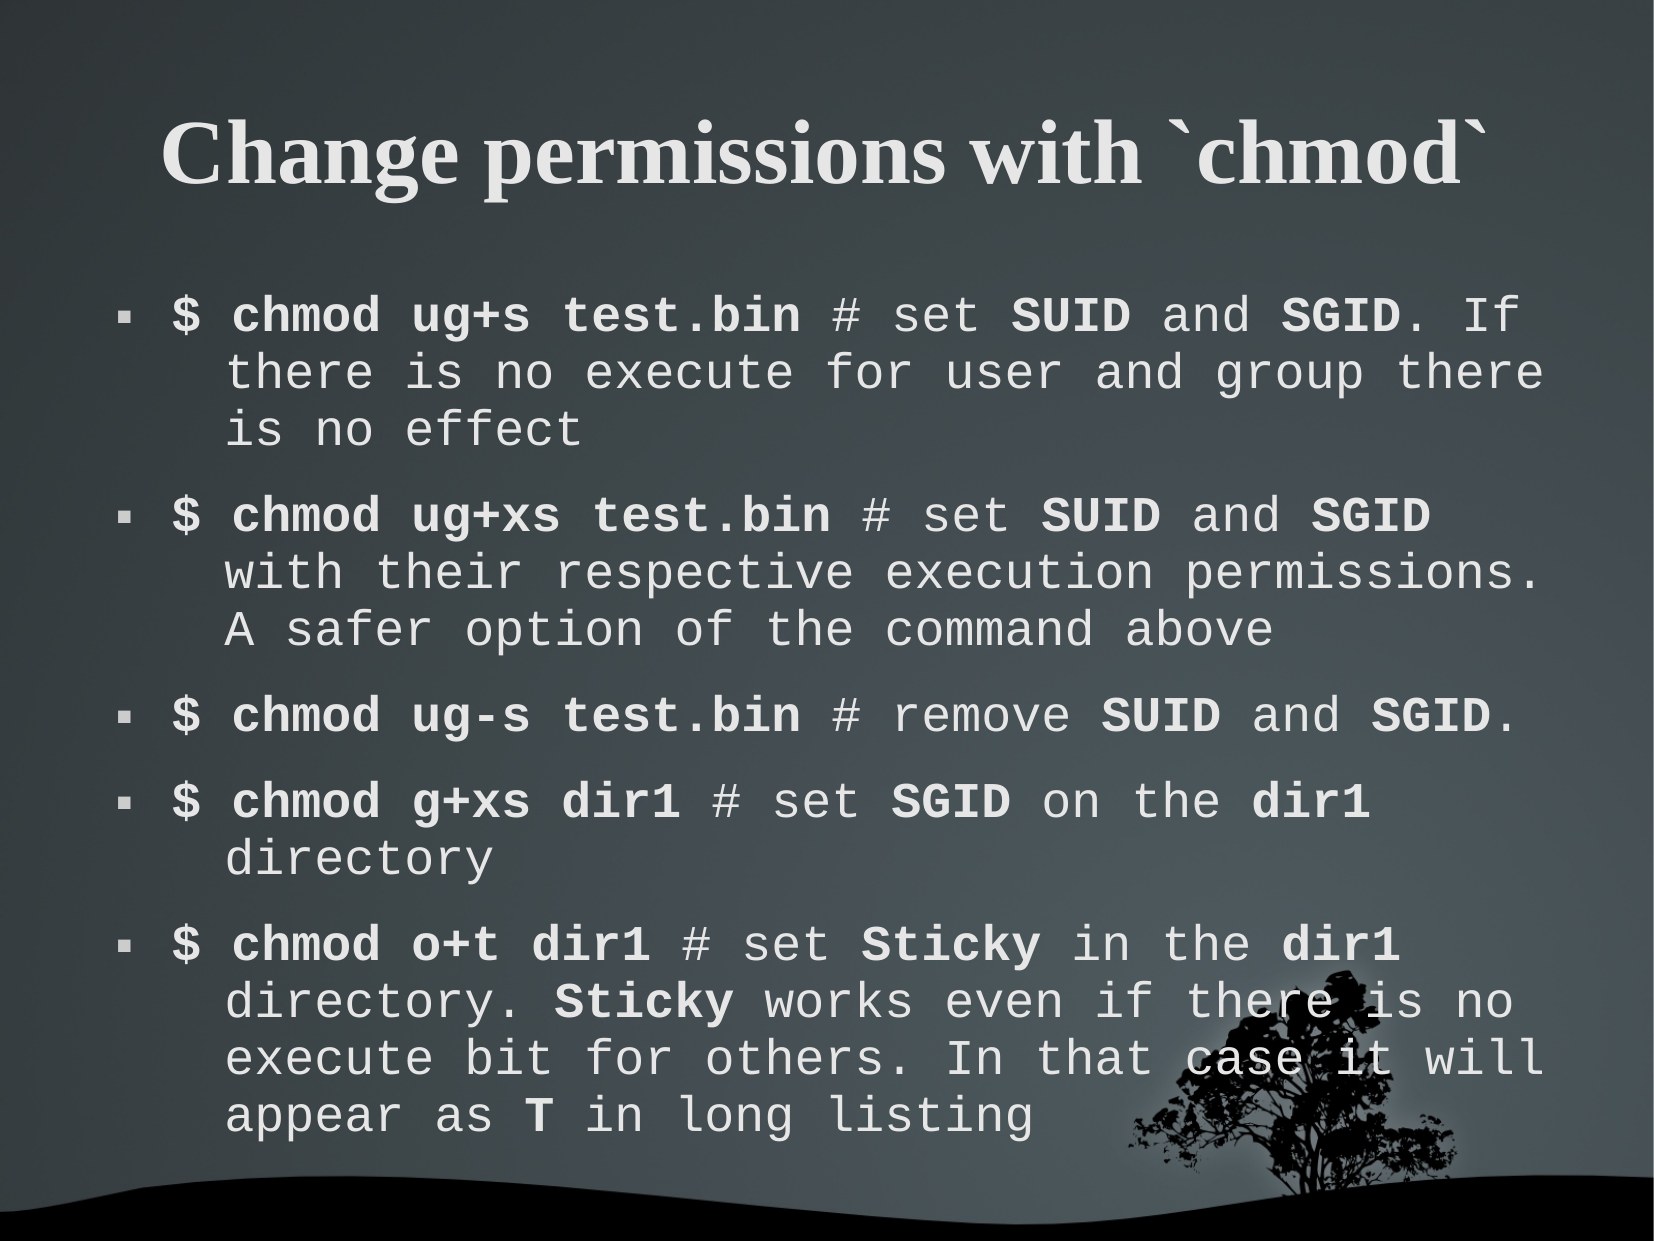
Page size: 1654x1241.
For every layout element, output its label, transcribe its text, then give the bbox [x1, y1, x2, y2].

picture [0, 0, 1654, 1241]
title Change permissions with `chmod` [82, 49, 1571, 257]
list $ chmod ug+s test.bin # set SUID and SGID. If there is no execute for user and group there is no effect $ chmod ug+xs test.bin # set SUID and SGID with their respective execution permissions. A safer option of the command above $ chmod ug-s test.bin # remove SUID and SGID. $ chmod g+xs dir1 # set SGID on the dir1 directory $ chmod o+t dir1 # set Sticky in the dir1 directory. Sticky works even if there is no execute bit for others. In that case it will appear as T in long listing [82, 290, 1571, 1168]
